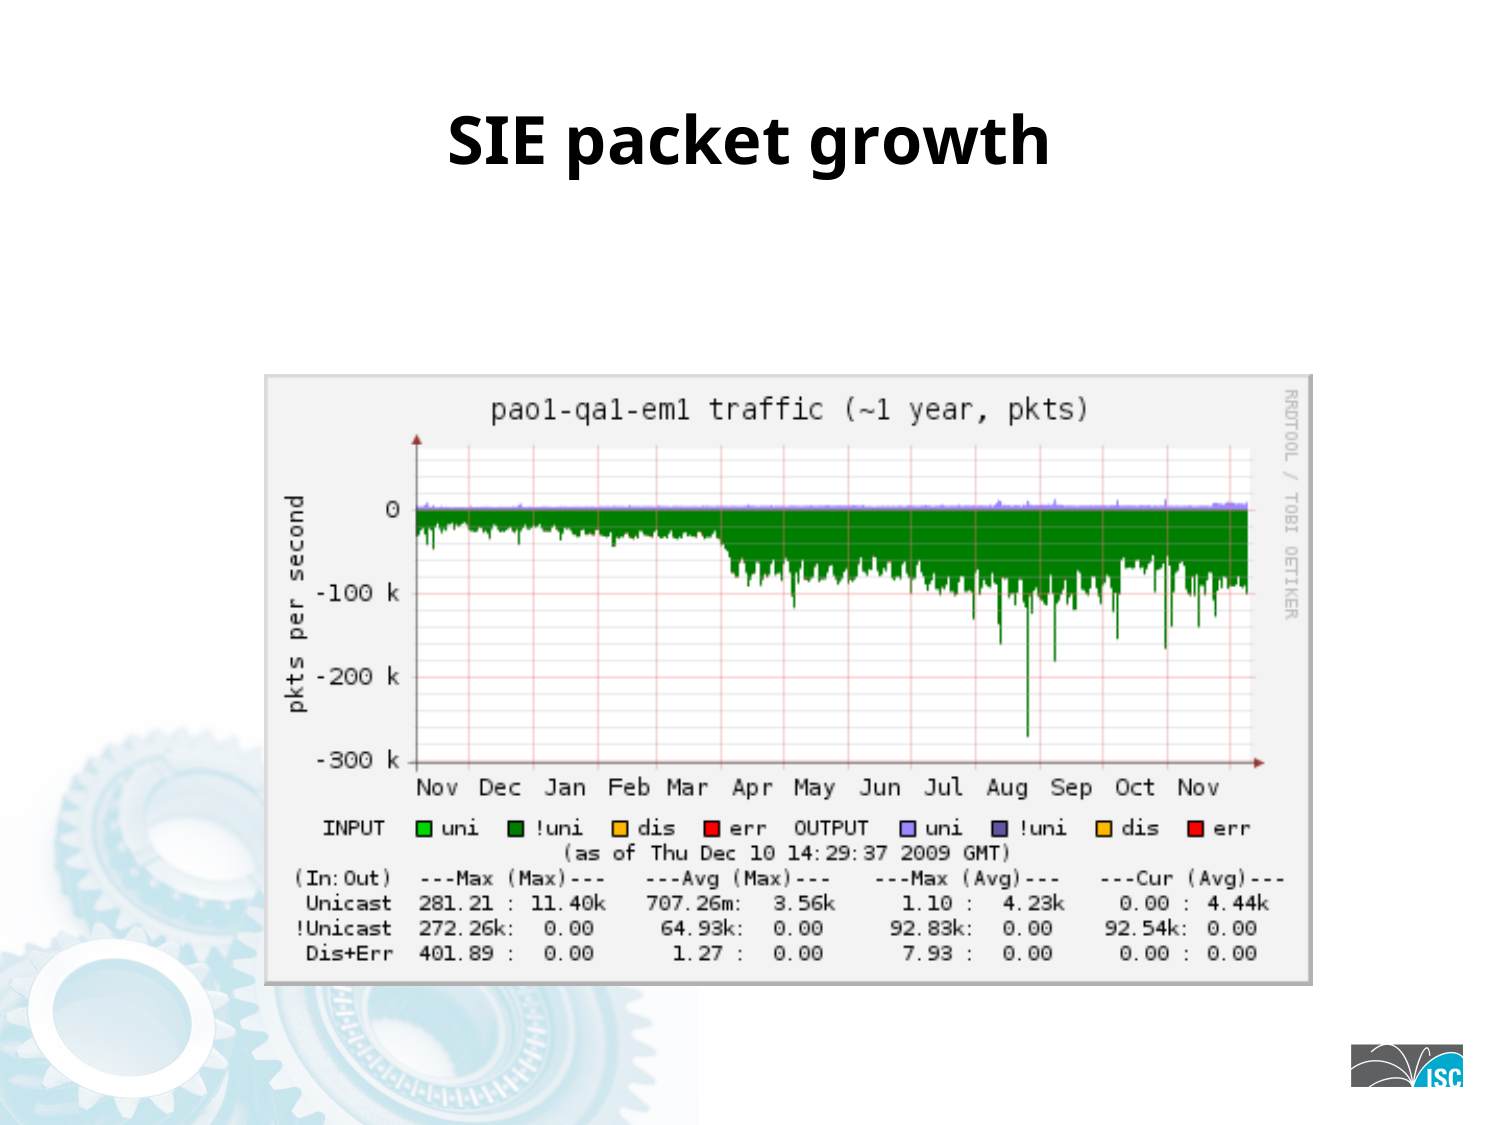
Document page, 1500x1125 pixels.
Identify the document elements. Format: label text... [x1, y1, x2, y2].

title SIE packet growth [75, 31, 1426, 247]
picture [0, 0, 1500, 1125]
